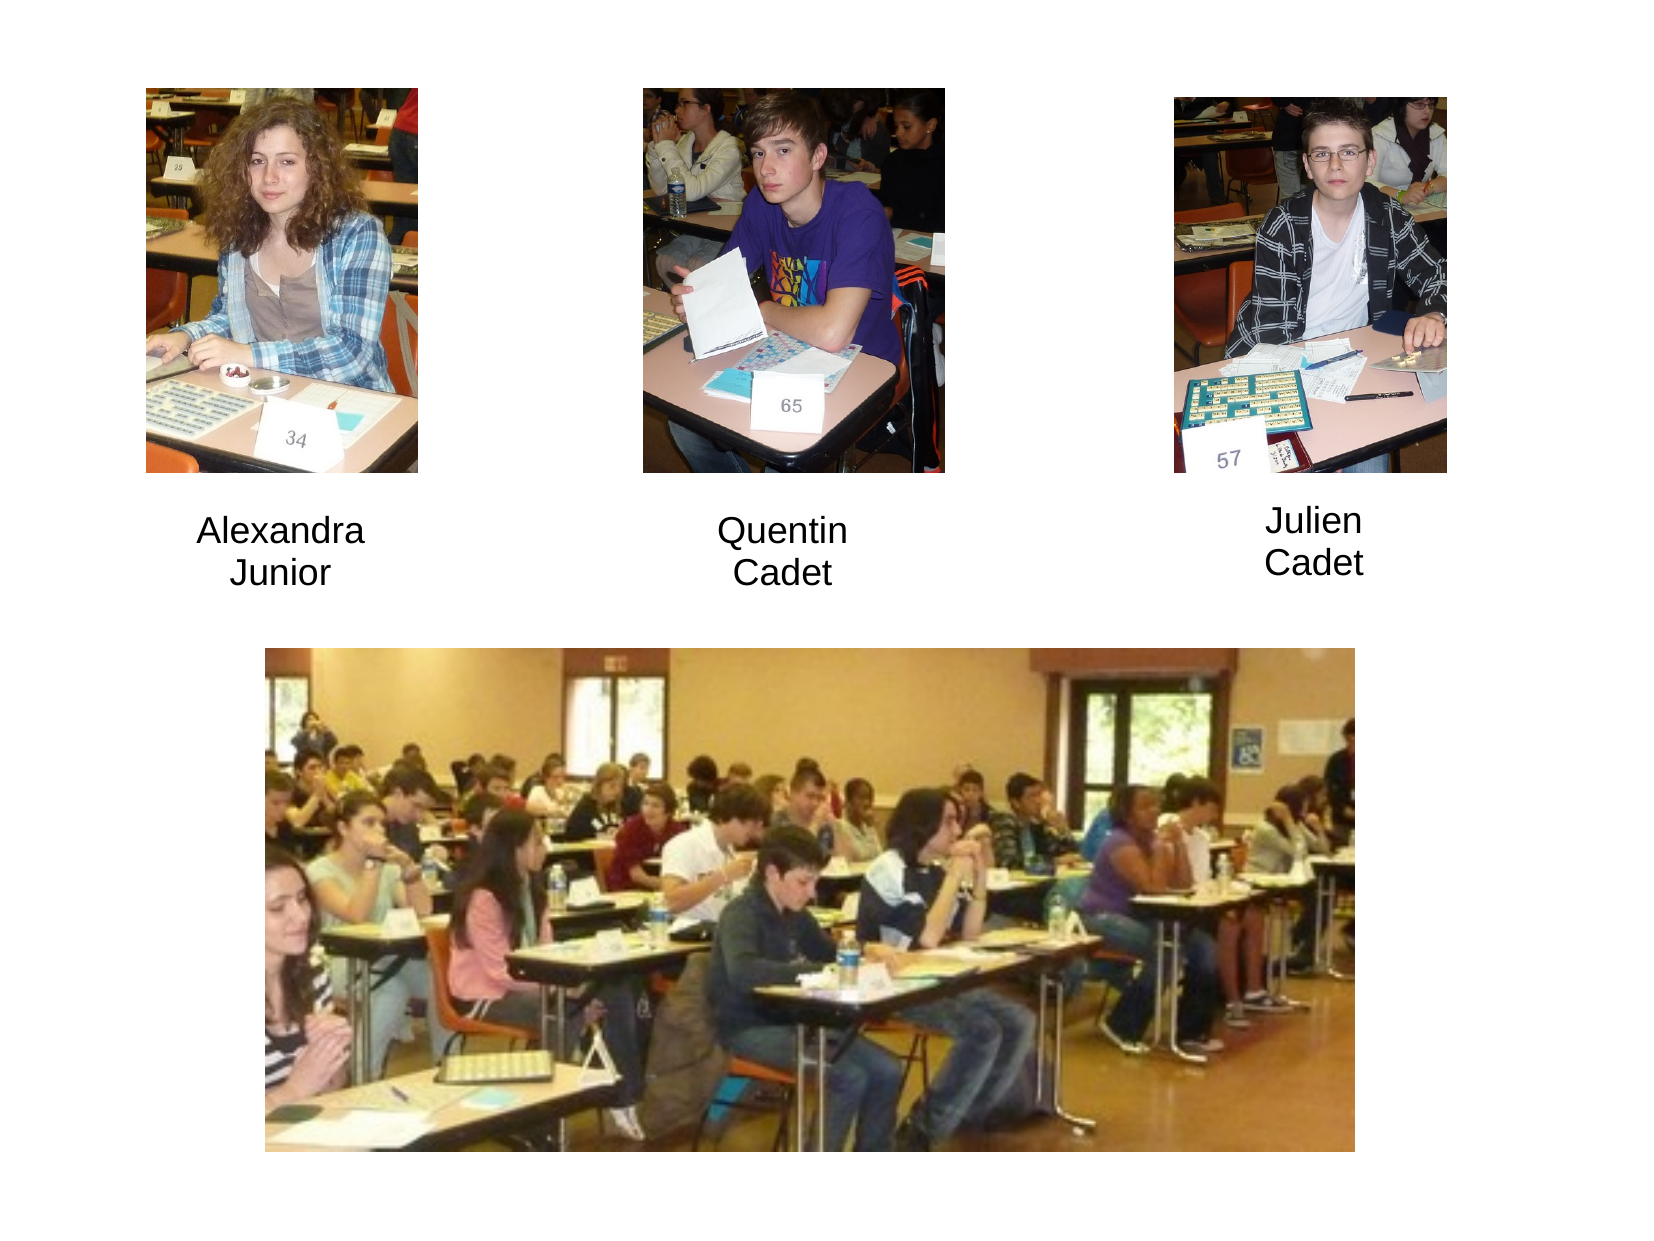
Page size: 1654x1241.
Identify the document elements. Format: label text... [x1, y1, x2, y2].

picture [1174, 97, 1447, 473]
picture [265, 648, 1355, 1152]
text_box Julien Cadet [1181, 491, 1447, 591]
picture [146, 88, 418, 473]
text_box Alexandra Junior [147, 501, 414, 601]
text_box Quentin Cadet [649, 501, 916, 601]
picture [643, 88, 945, 473]
